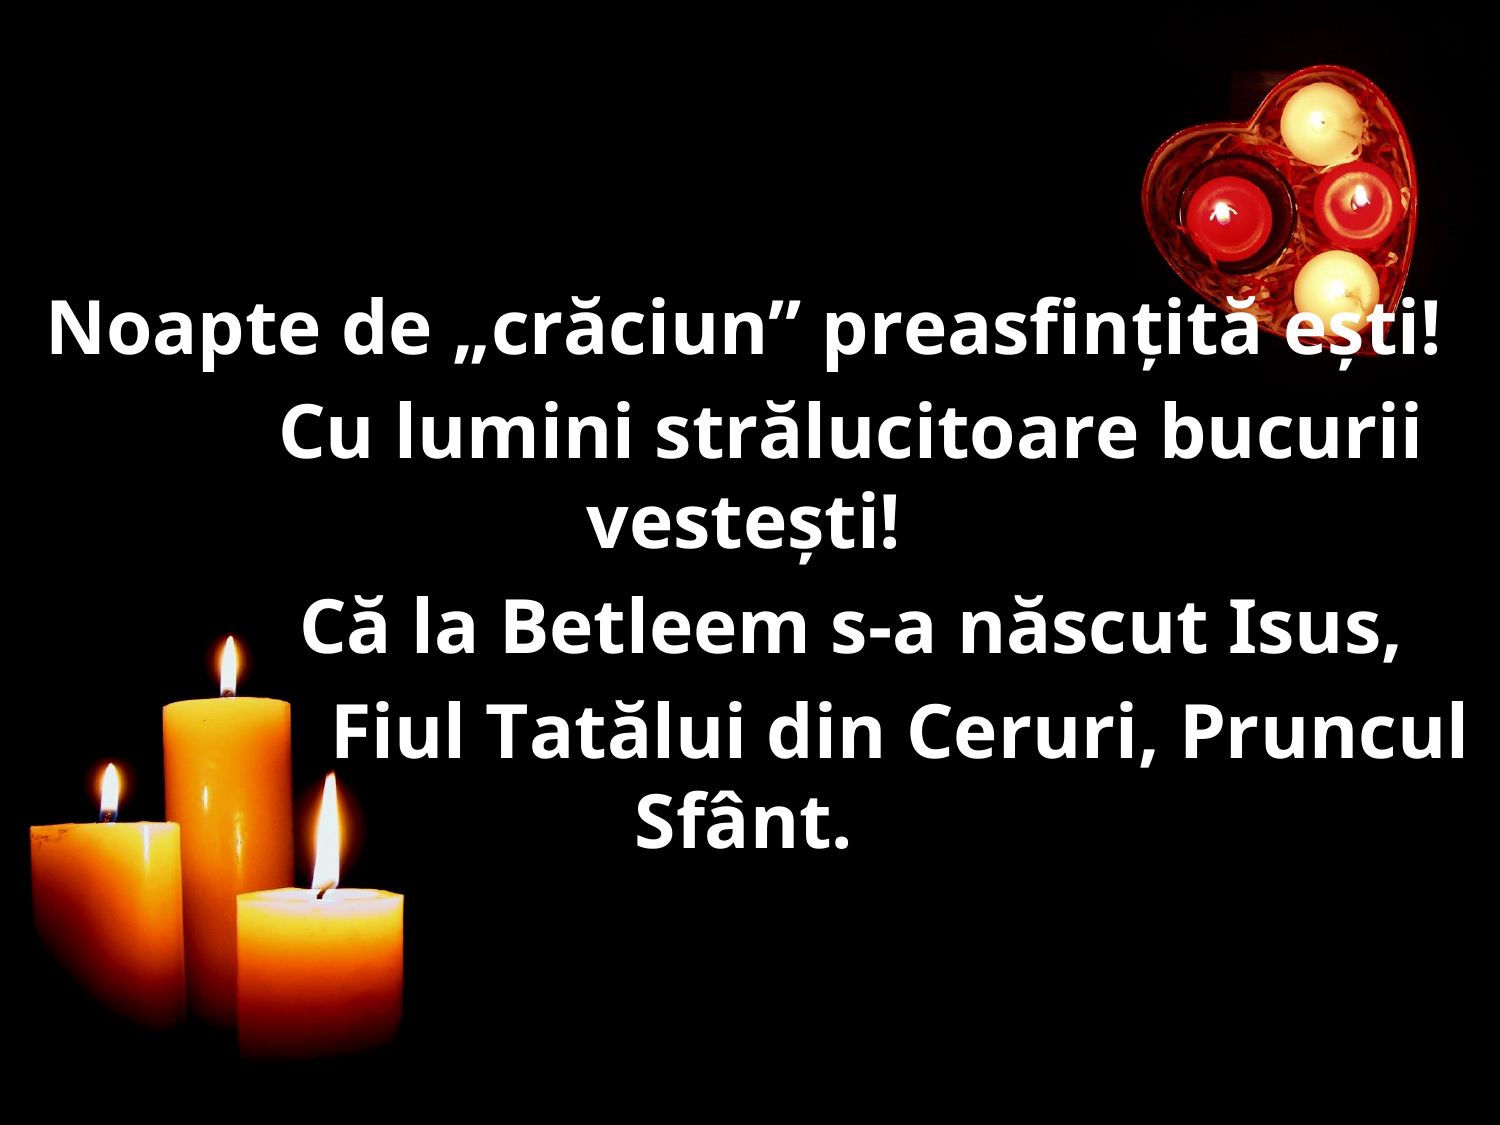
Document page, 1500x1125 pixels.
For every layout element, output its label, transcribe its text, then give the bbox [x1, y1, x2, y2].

picture [0, 781, 457, 1125]
picture [1021, 0, 1500, 422]
subtitle Noapte de „crăciun” preasfinţită eşti! Cu lumini strălucitoare bucurii vesteşti! Că la Betleem s-a născut Isus, Fiul Tatălui din Ceruri, Pruncul Sfânt. [0, 361, 1495, 781]
